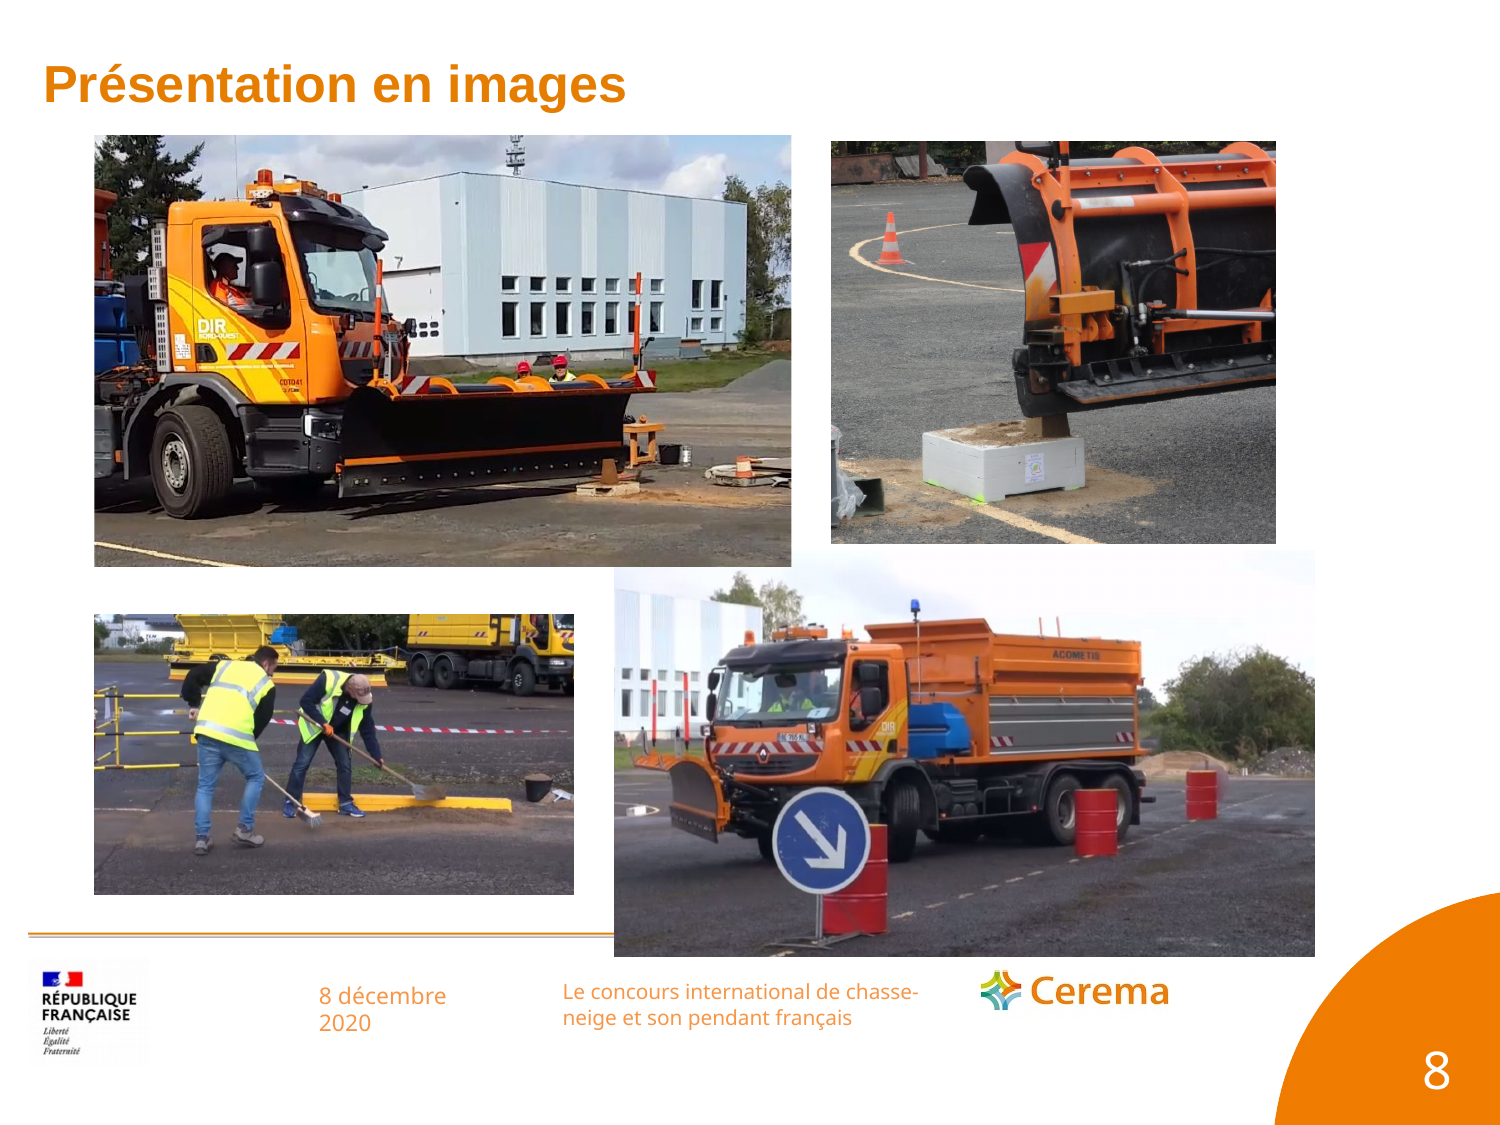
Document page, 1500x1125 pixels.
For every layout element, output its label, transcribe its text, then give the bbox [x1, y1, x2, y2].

picture [831, 141, 1276, 544]
text_box Le concours international de chasse-neige et son pendant français [555, 971, 957, 1037]
picture [28, 957, 150, 1068]
picture [94, 614, 574, 895]
text_box 8 décembre 2020 [311, 974, 497, 1044]
title Présentation en images [28, 6, 1470, 158]
picture [94, 135, 1500, 1125]
slide_number <numéro> [1407, 1029, 1456, 1116]
